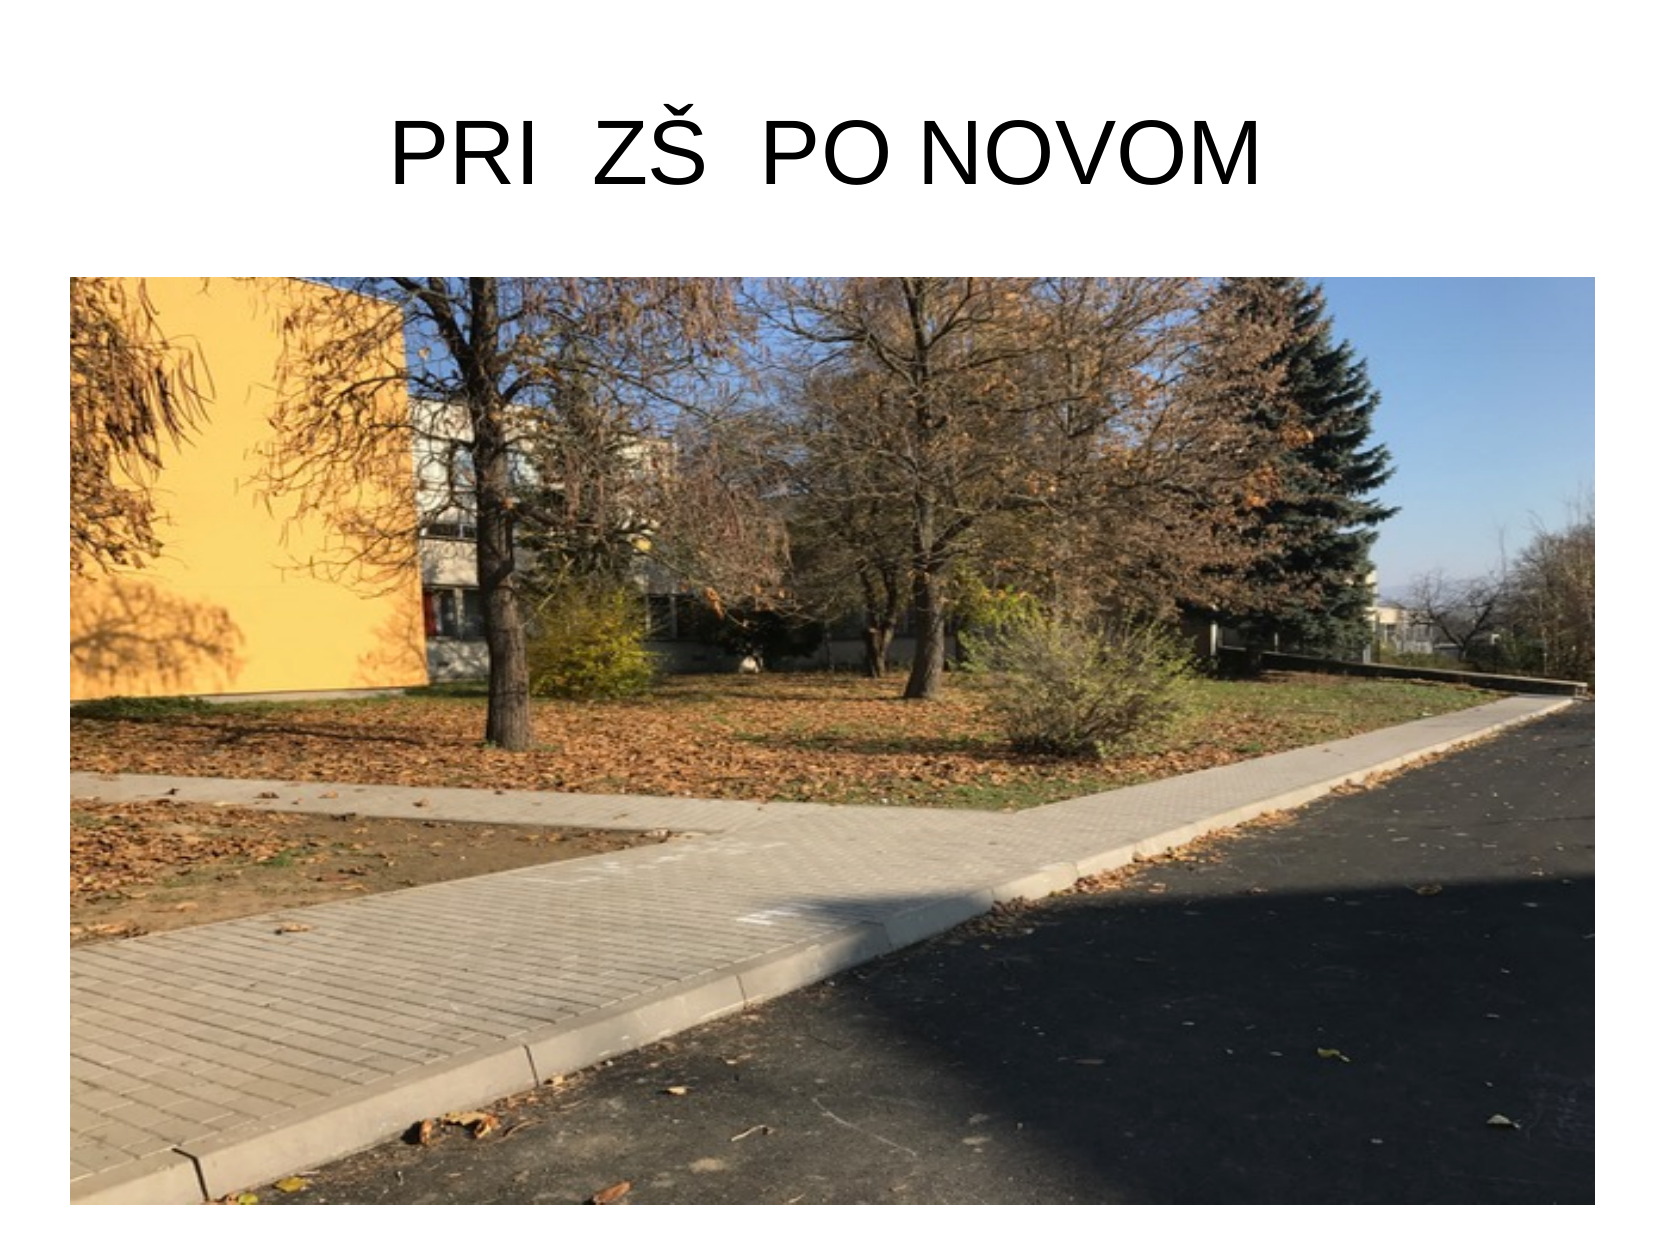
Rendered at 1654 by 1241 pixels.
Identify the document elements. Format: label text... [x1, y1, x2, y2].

title PRI ZŠ PO NOVOM [82, 49, 1571, 257]
picture [70, 277, 1595, 1205]
